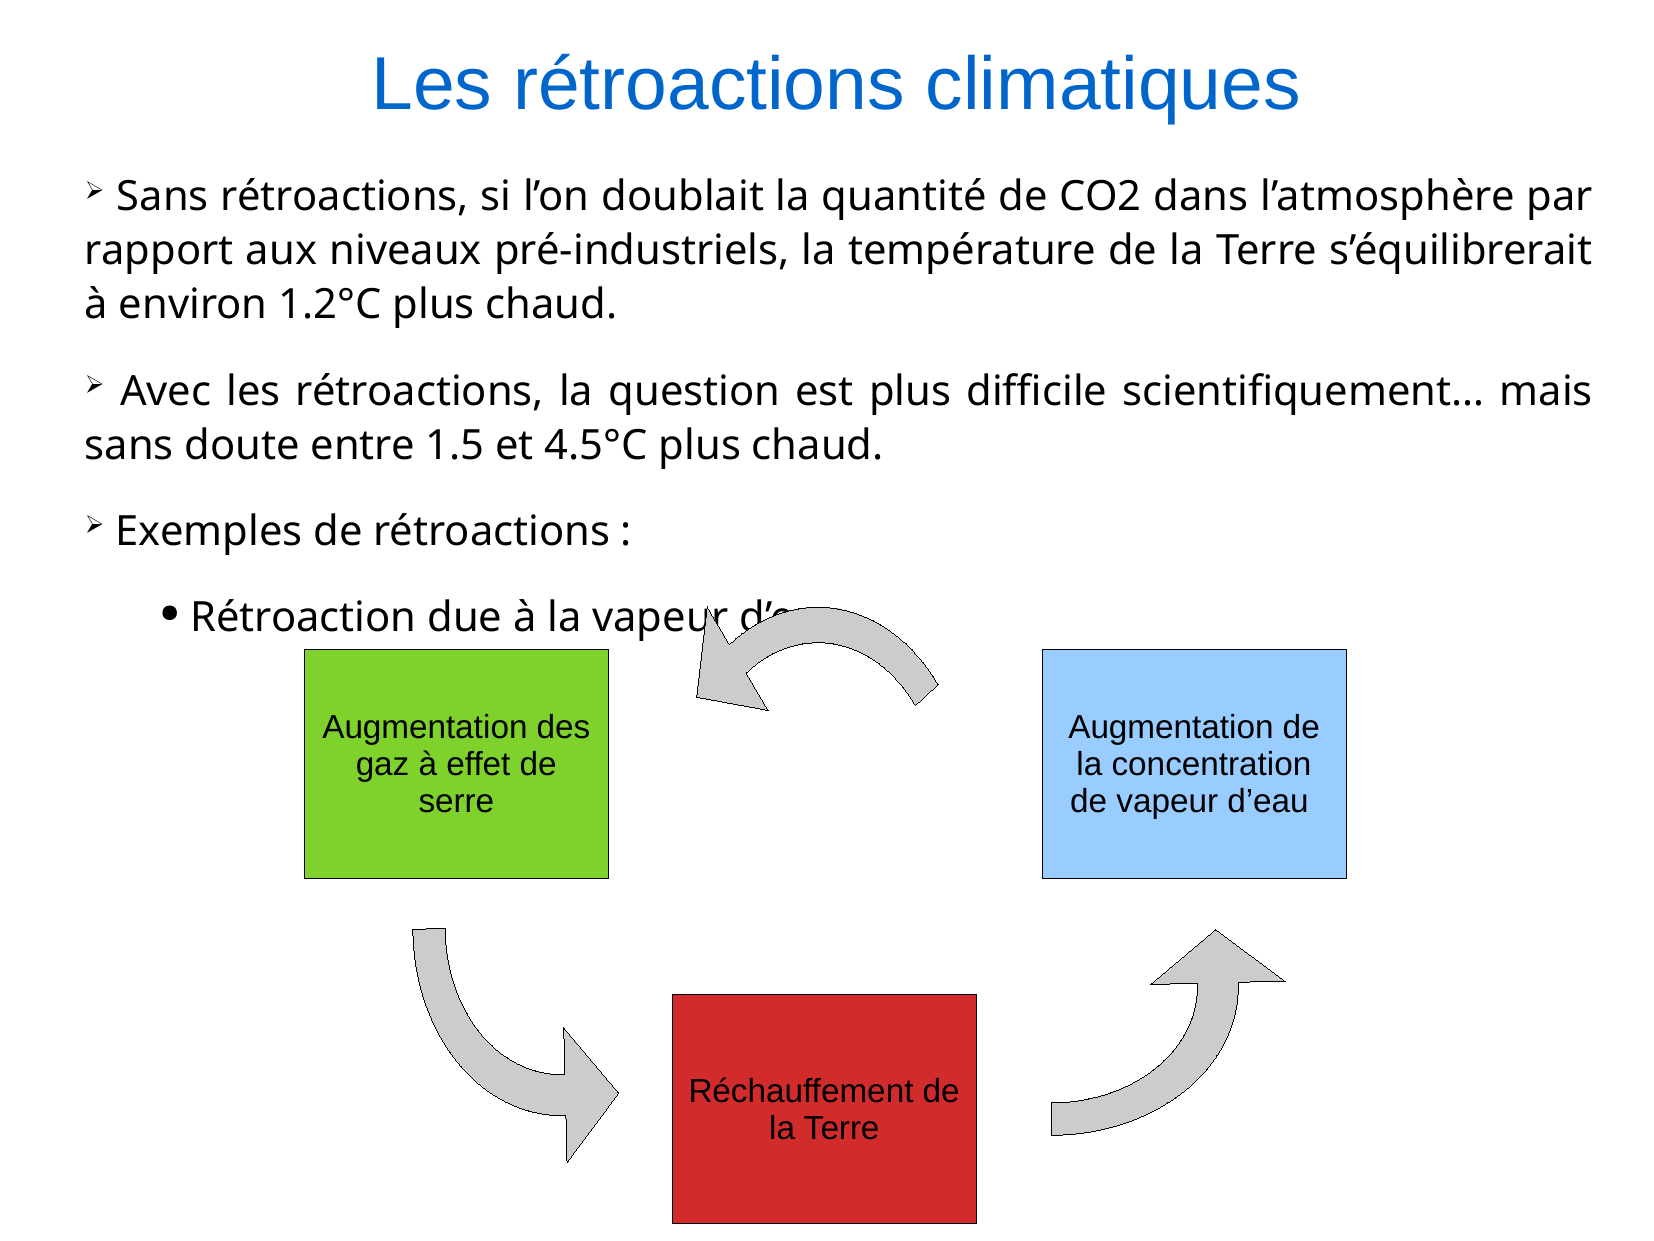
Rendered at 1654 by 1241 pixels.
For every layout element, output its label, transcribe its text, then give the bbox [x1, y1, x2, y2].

text_box Augmentation des gaz à effet de serre [304, 649, 609, 879]
text_box Les rétroactions climatiques [68, 26, 1605, 127]
text_box [412, 928, 619, 1163]
text_box [696, 606, 939, 711]
text_box Réchauffement de la Terre [672, 994, 977, 1224]
text_box Sans rétroactions, si l’on doublait la quantité de CO2 dans l’atmosphère par rapport aux niveaux pré-industriels, la température de la Terre s’équilibrerait à environ 1.2°C plus chaud. Avec les rétroactions, la question est plus difficile scientifiquement… mais sans doute entre 1.5 et 4.5°C plus chaud. Exemples de rétroactions : Rétroaction due à la vapeur d’eau [70, 160, 1609, 1192]
text_box Augmentation de la concentration de vapeur d’eau [1042, 649, 1347, 879]
text_box [1051, 929, 1286, 1136]
